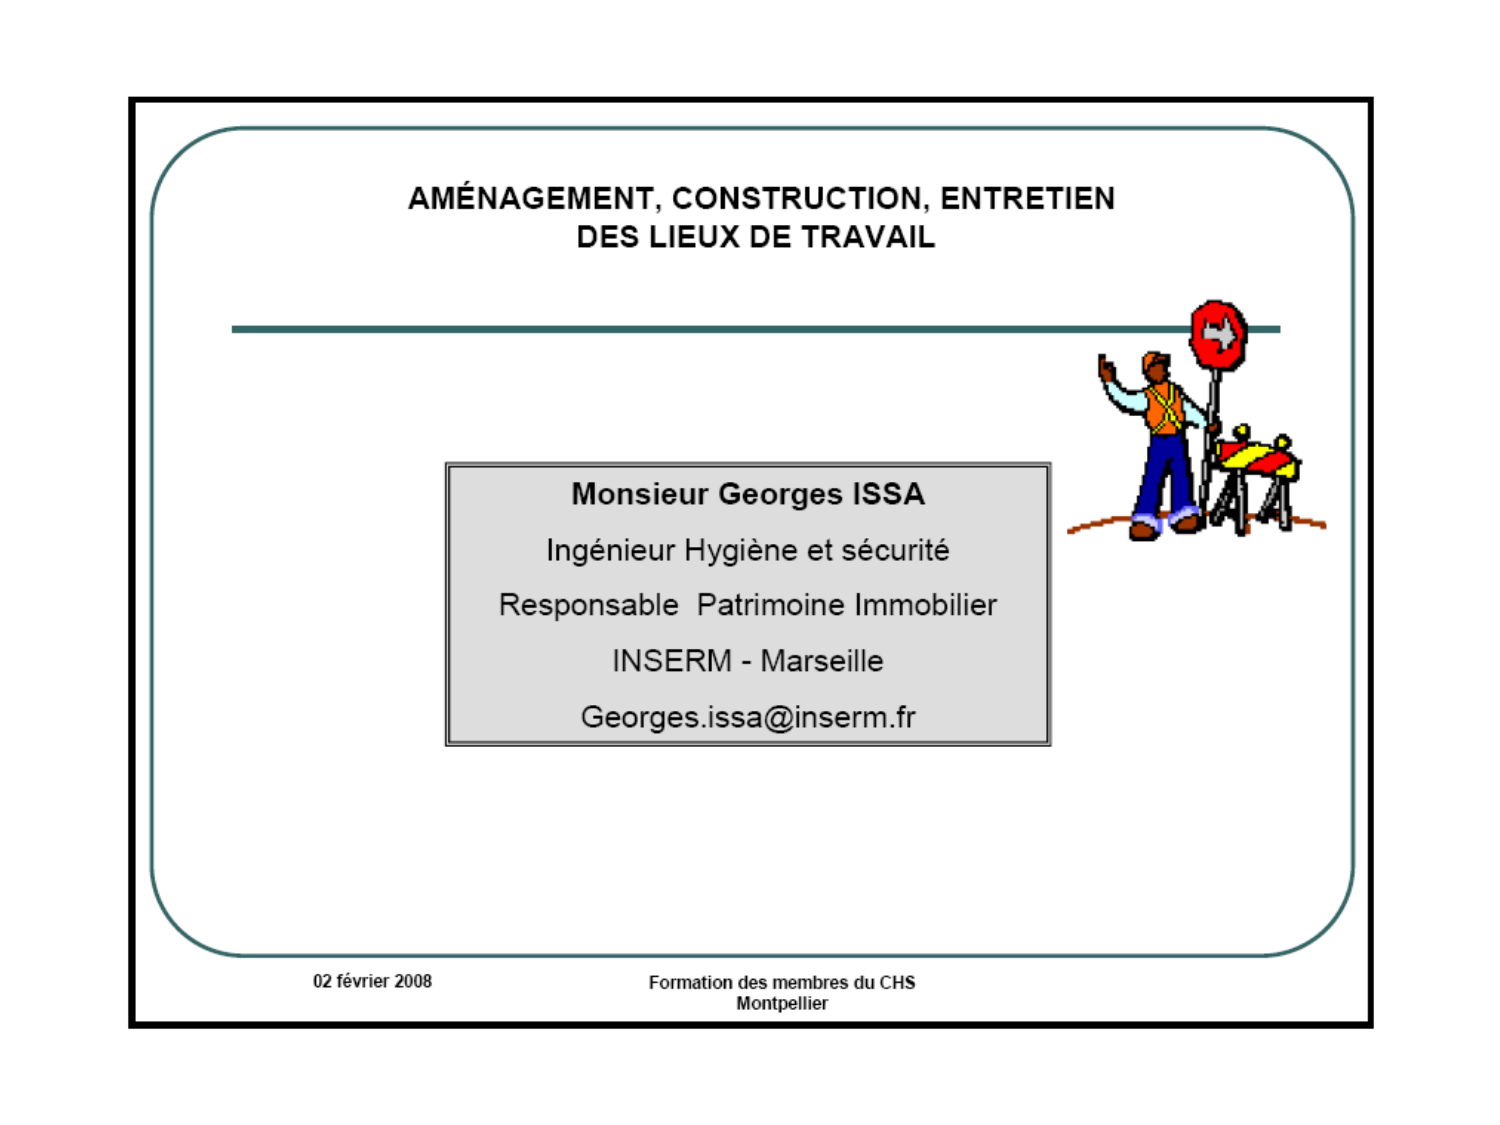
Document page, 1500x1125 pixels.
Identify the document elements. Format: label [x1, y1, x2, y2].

picture [124, 94, 1376, 1031]
